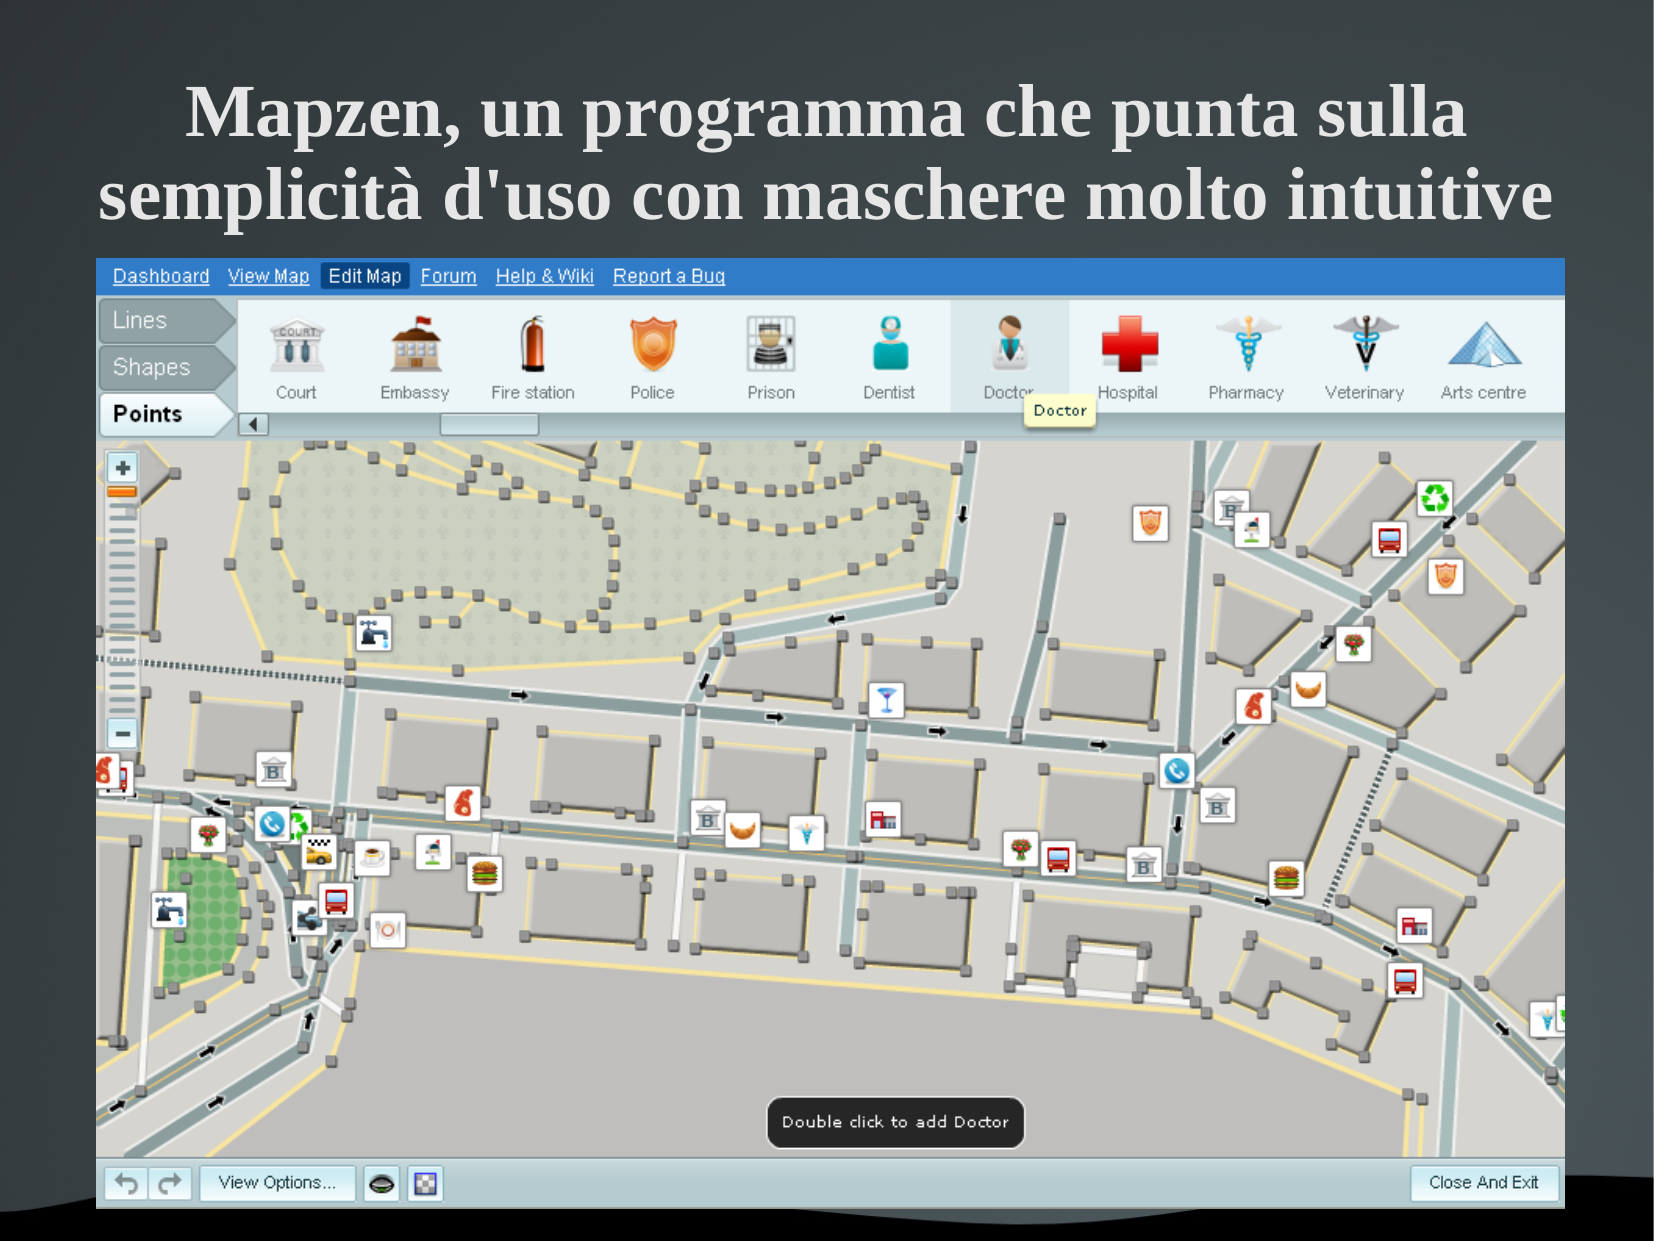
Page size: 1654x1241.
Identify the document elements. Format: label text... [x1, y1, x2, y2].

picture [0, 0, 1654, 1241]
title Mapzen, un programma che punta sulla semplicità d'uso con maschere molto intuitive [82, 49, 1571, 257]
